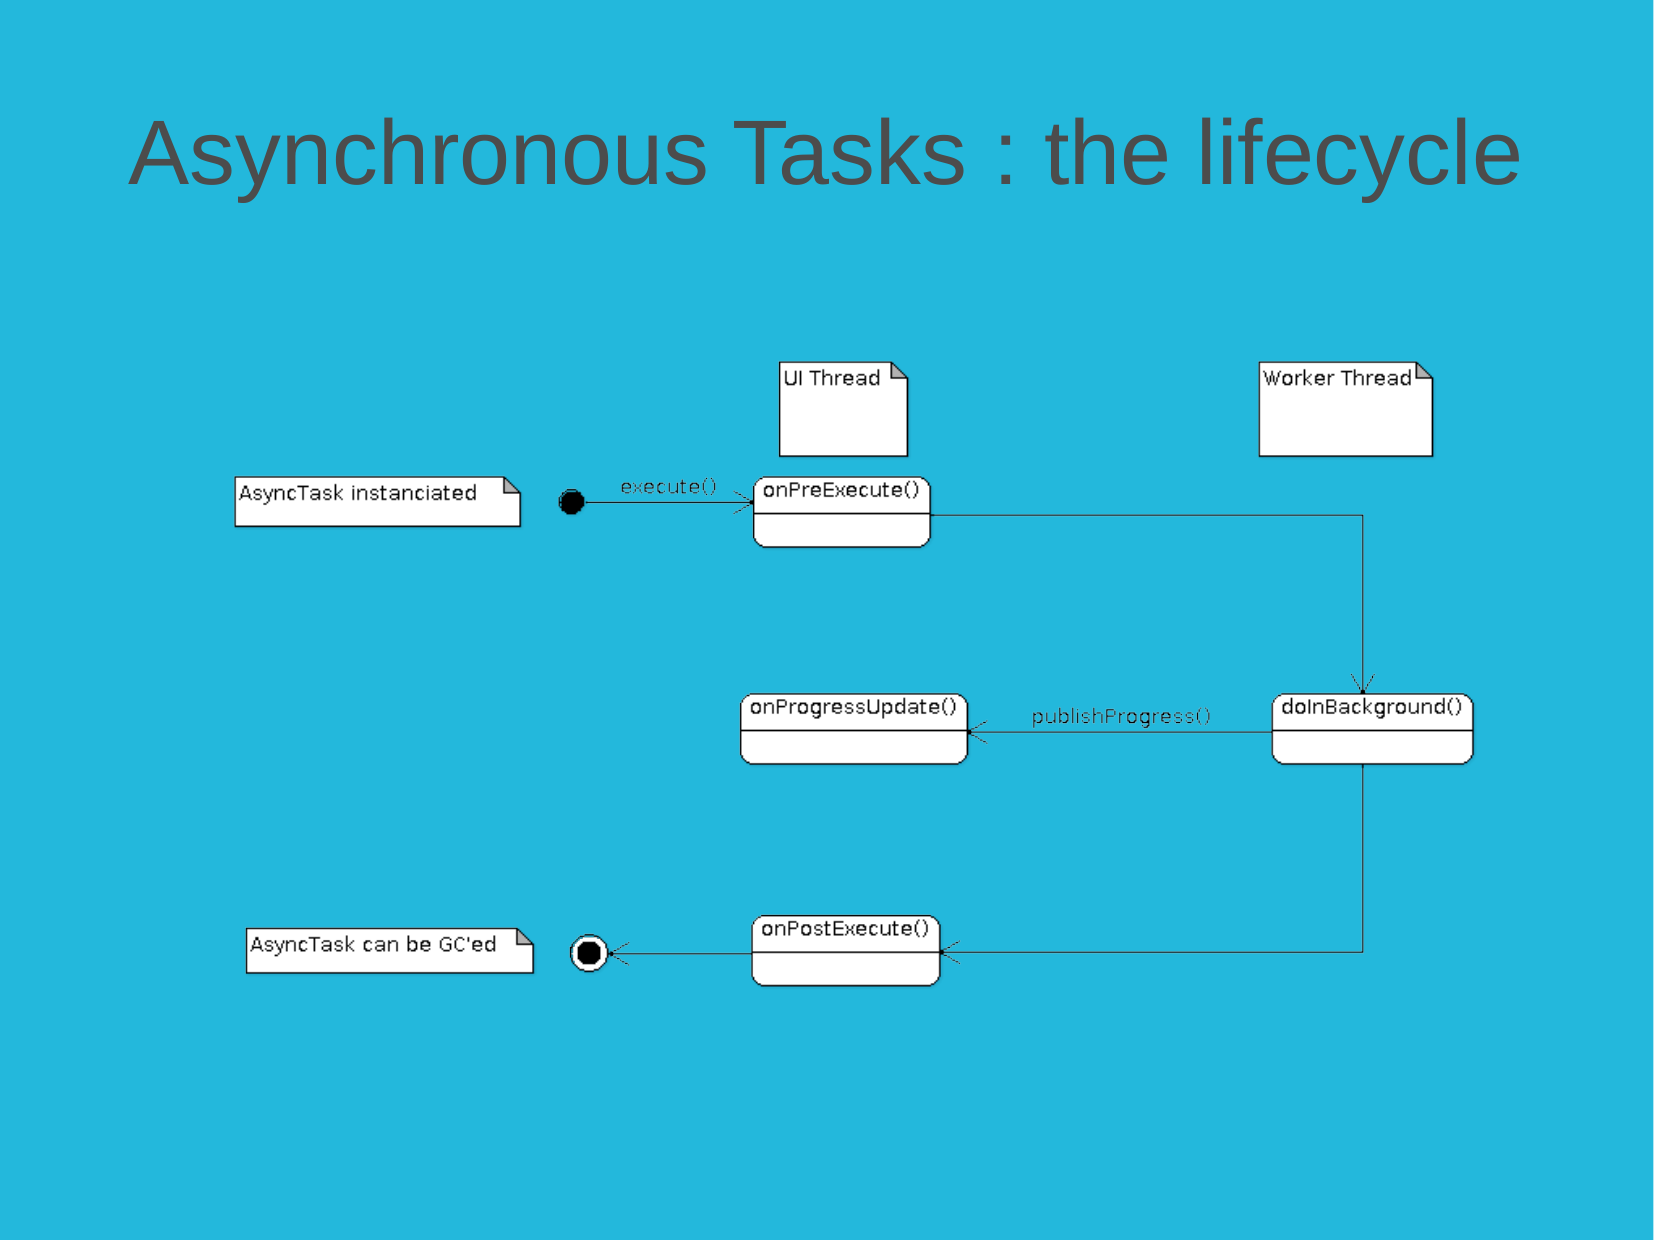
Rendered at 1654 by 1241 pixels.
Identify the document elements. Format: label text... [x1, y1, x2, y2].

title Asynchronous Tasks : the lifecycle [82, 49, 1571, 257]
picture [53, 336, 1654, 1241]
